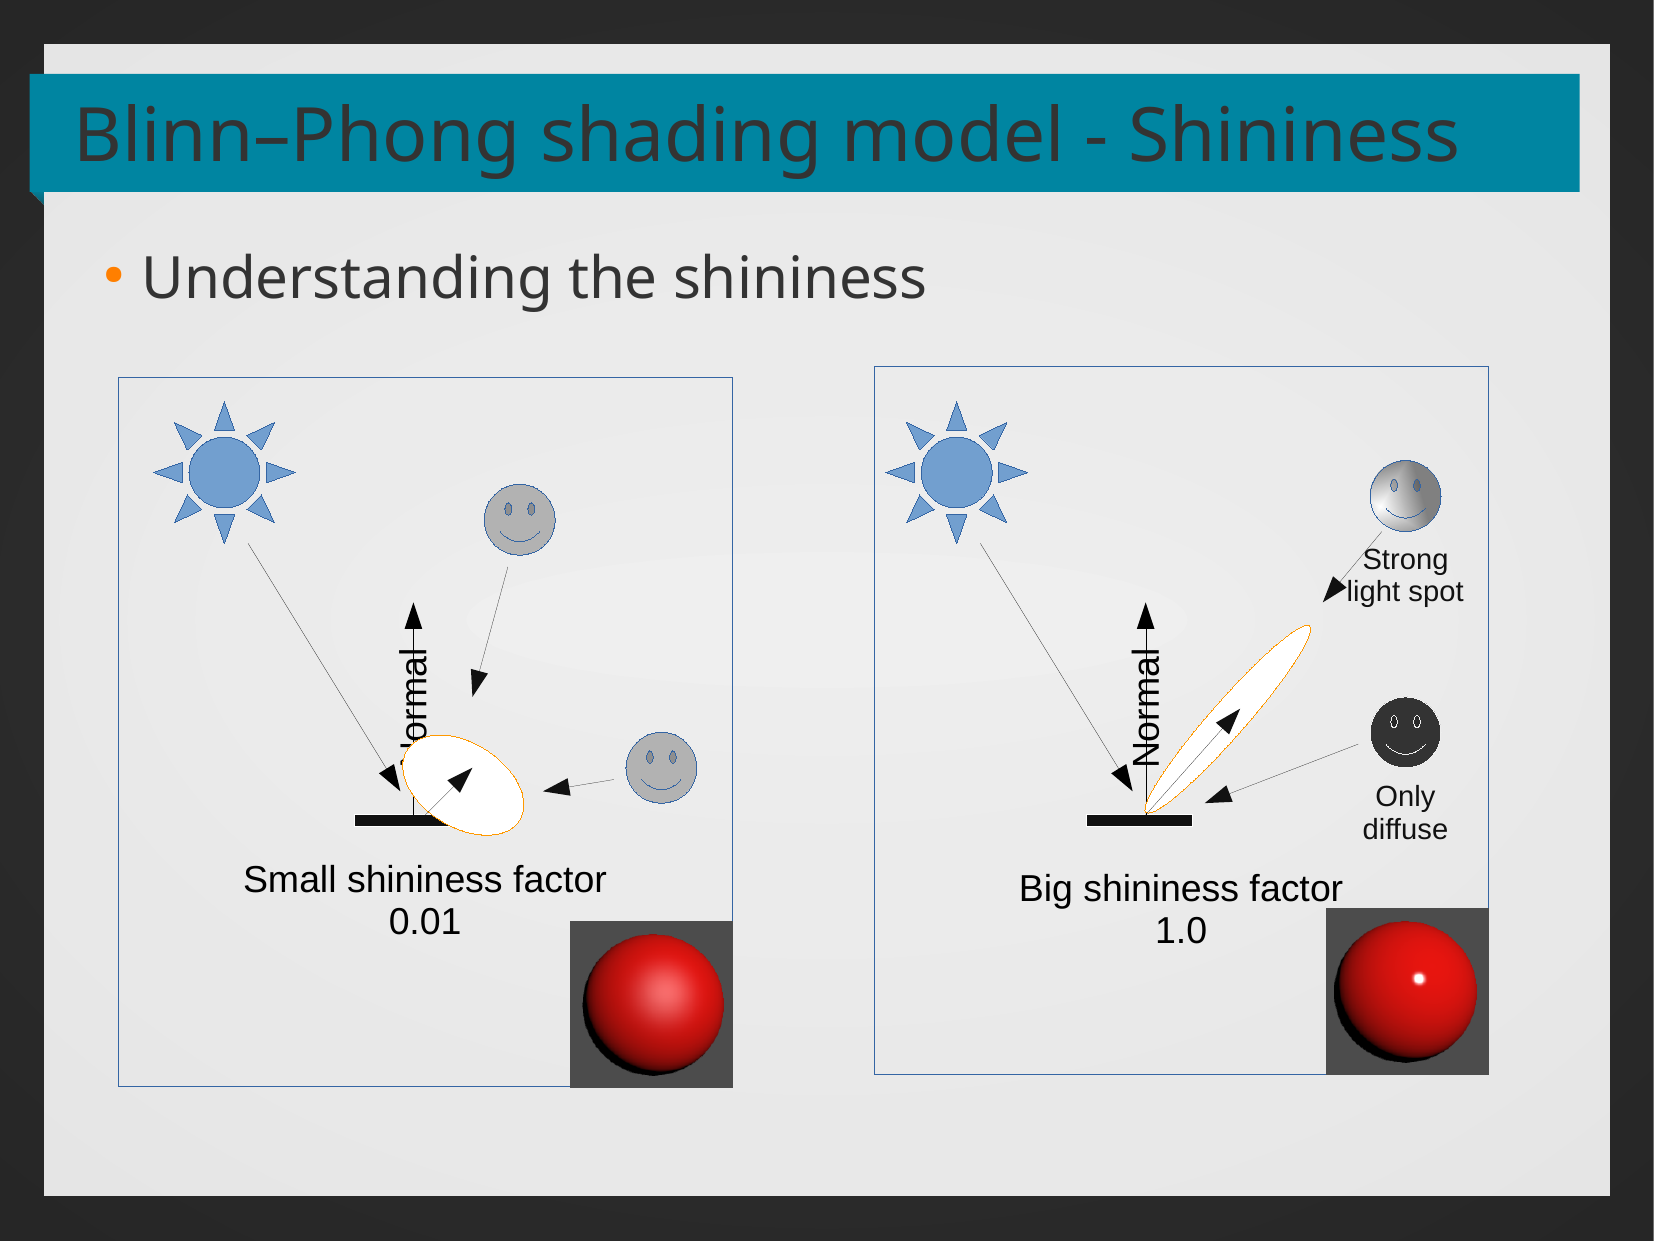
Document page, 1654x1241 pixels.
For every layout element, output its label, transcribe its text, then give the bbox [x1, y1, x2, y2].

text_box [906, 422, 935, 450]
text_box [174, 494, 202, 523]
text_box [946, 401, 967, 431]
text_box [979, 422, 1007, 450]
text_box Strong light spot [1370, 460, 1442, 532]
text_box [921, 437, 993, 508]
text_box Big shininess factor 1.0 [874, 366, 1489, 1075]
text_box [246, 494, 275, 523]
title Blinn–Phong shading model - Shininess [73, 73, 1565, 192]
text_box [625, 732, 697, 804]
text_box [946, 514, 967, 544]
text_box [153, 462, 183, 483]
picture [1326, 908, 1489, 1075]
text_box [266, 462, 296, 483]
text_box [484, 484, 556, 556]
text_box [1086, 625, 1311, 827]
text_box [174, 422, 202, 450]
text_box [188, 437, 260, 508]
text_box [214, 514, 235, 544]
text_box [354, 735, 524, 836]
picture [570, 921, 733, 1088]
text_box Only diffuse [1370, 696, 1442, 768]
list Understanding the shininess [73, 236, 1580, 1167]
text_box [906, 494, 935, 523]
text_box [214, 401, 235, 431]
text_box [885, 462, 915, 483]
text_box [979, 494, 1007, 523]
text_box [246, 422, 275, 450]
text_box [998, 462, 1028, 483]
